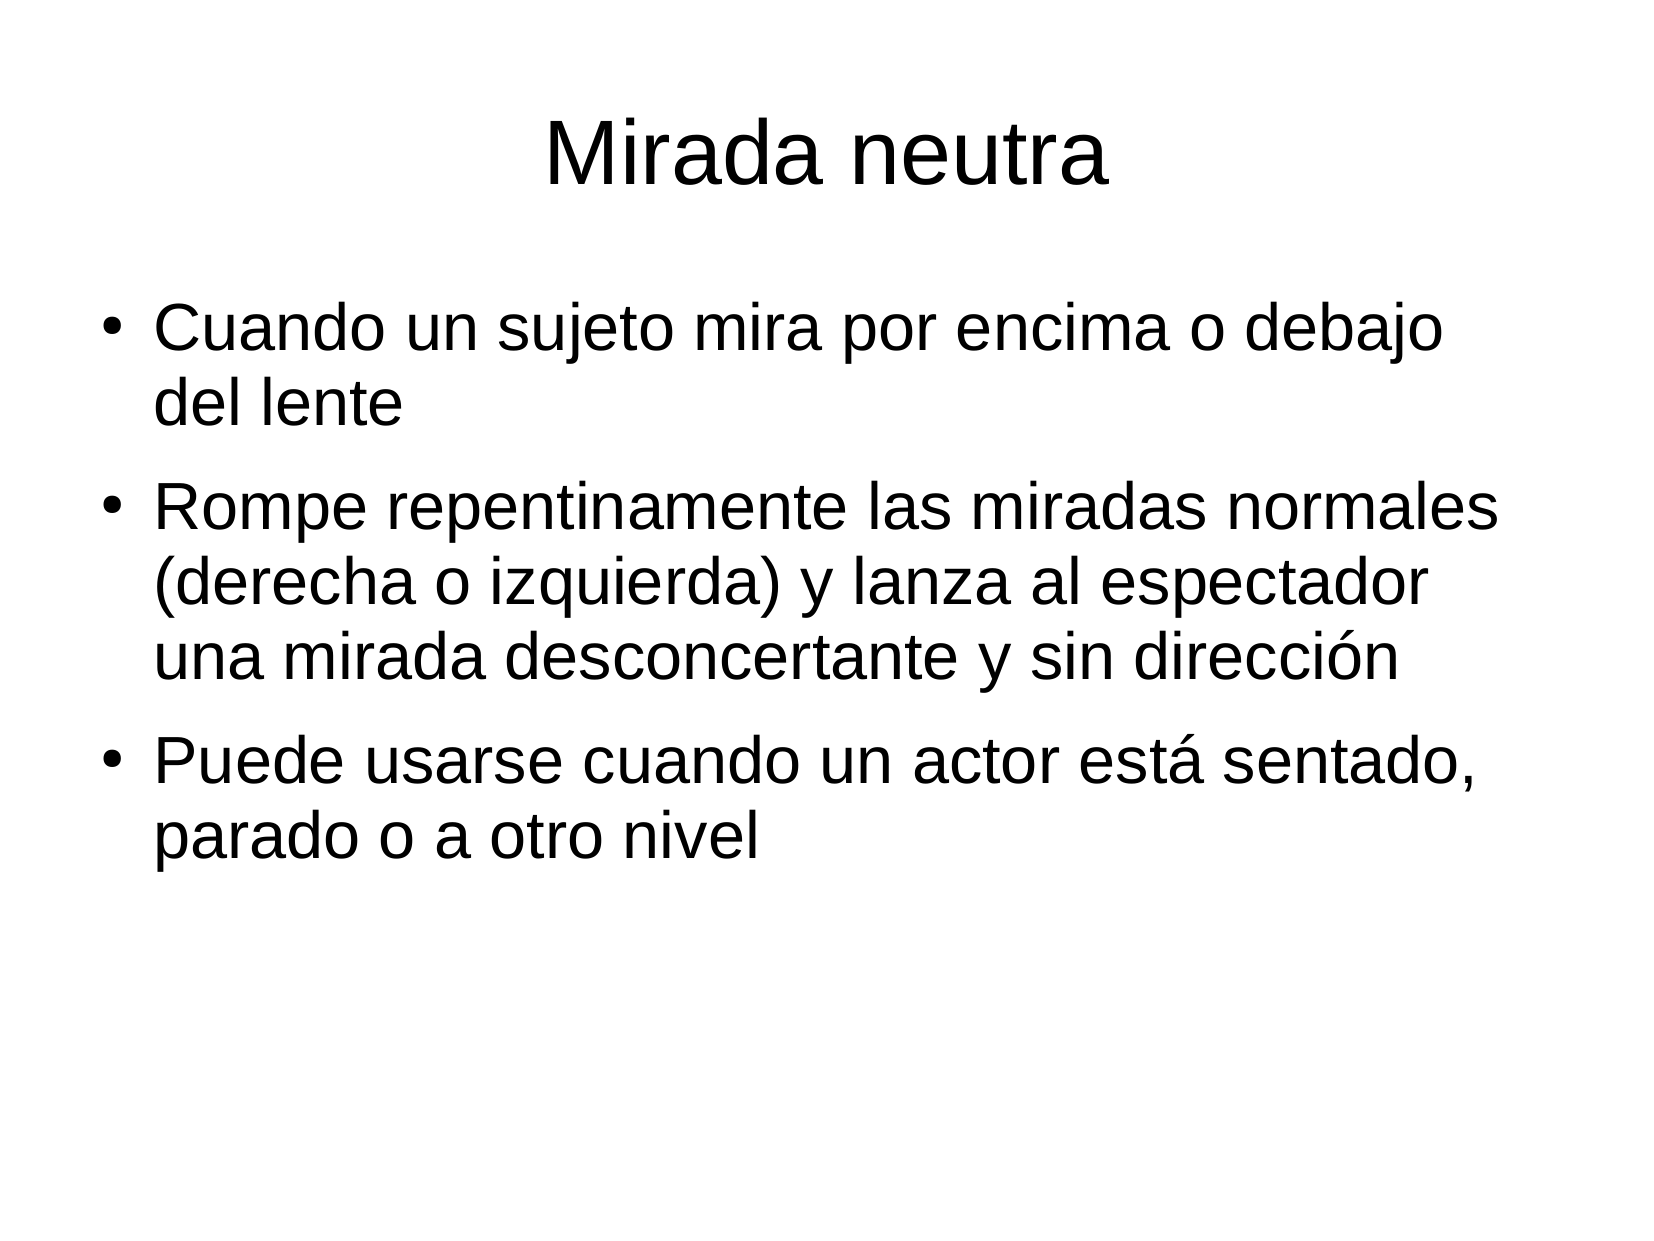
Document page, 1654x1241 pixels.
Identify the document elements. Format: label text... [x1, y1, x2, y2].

title Mirada neutra [82, 49, 1571, 257]
list Cuando un sujeto mira por encima o debajo del lente Rompe repentinamente las miradas normales (derecha o izquierda) y lanza al espectador una mirada desconcertante y sin dirección Puede usarse cuando un actor está sentado, parado o a otro nivel [82, 290, 1538, 1010]
